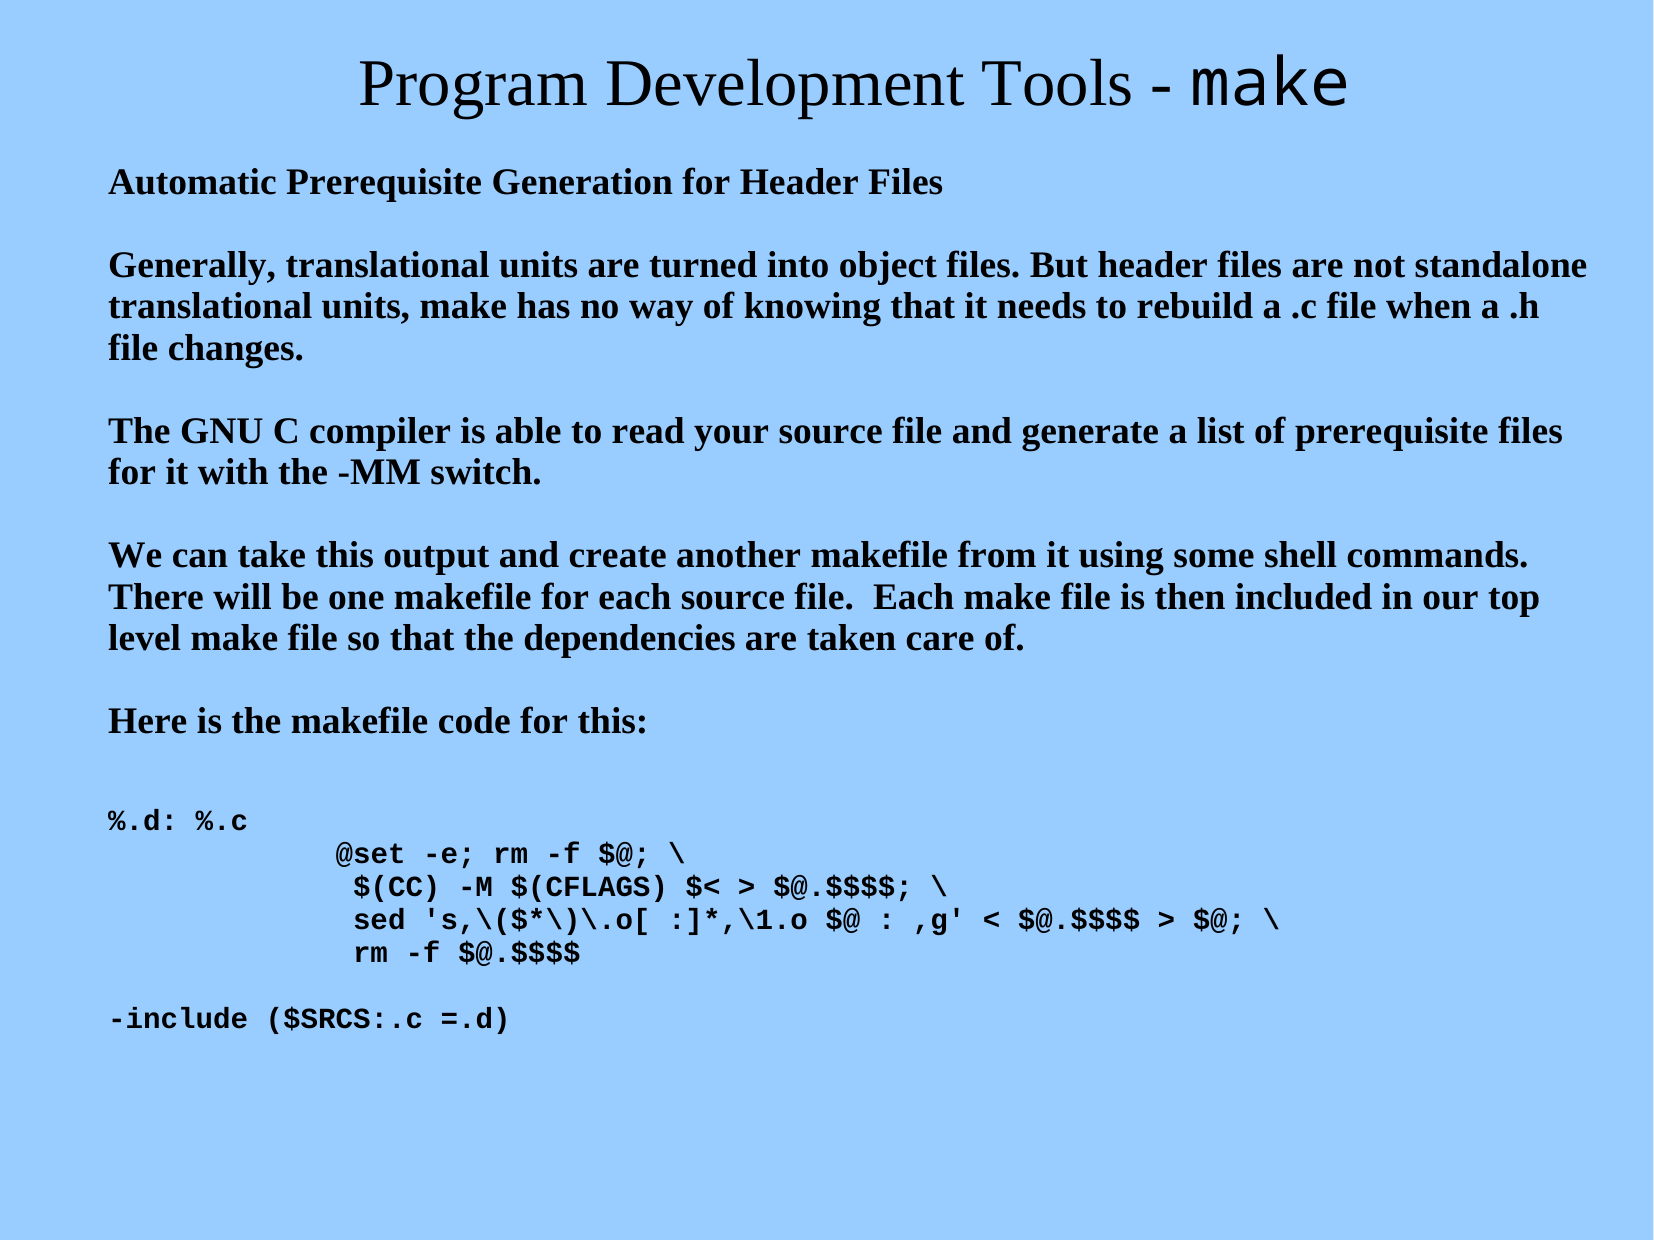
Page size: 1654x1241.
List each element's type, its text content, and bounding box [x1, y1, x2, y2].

text_box Program Development Tools - make [358, 34, 1352, 113]
text_box Automatic Prerequisite Generation for Header Files Generally, translational units are turned into object files. But header files are not standalone translational units, make has no way of knowing that it needs to rebuild a .c file when a .h file changes. The GNU C compiler is able to read your source file and generate a list of prerequisite files for it with the -MM switch. We can take this output and create another makefile from it using some shell commands. There will be one makefile for each source file. Each make file is then included in our top level make file so that the dependencies are taken care of. Here is the makefile code for this: %.d: %.c @set -e; rm -f $@; \ $(CC) -M $(CFLAGS) $< > $@.$$$$; \ sed 's,\($*\)\.o[ :]*,\1.o $@ : ,g' < $@.$$$$ > $@; \ rm -f $@.$$$$ -include ($SRCS:.c =.d) [108, 160, 1605, 1091]
